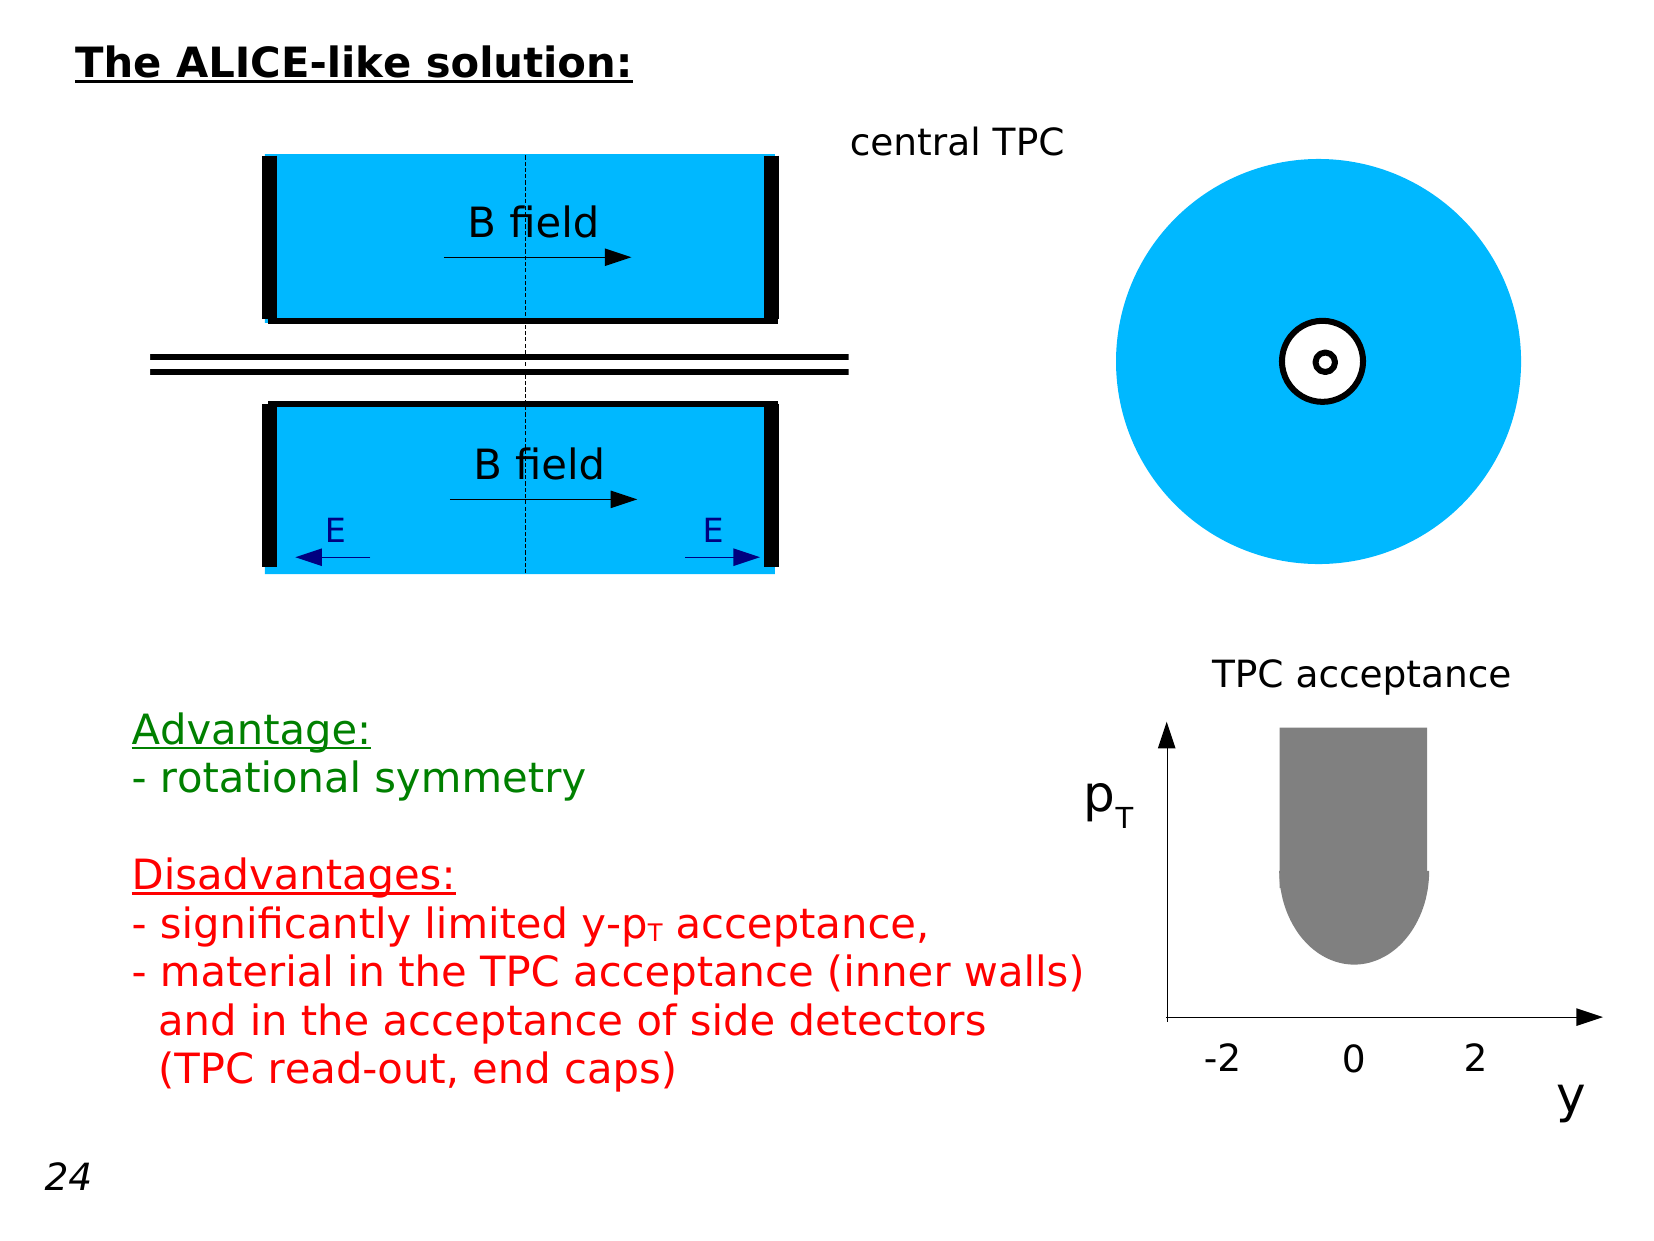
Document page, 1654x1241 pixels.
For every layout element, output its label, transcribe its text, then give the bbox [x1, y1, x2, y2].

text_box [1116, 158, 1522, 565]
text_box [264, 154, 775, 318]
text_box E [702, 511, 735, 551]
text_box [264, 407, 775, 575]
text_box E [324, 511, 357, 551]
text_box 0 [1341, 1038, 1366, 1082]
text_box The ALICE-like solution: [75, 38, 676, 88]
text_box B field [473, 440, 632, 490]
text_box [75, 319, 924, 405]
text_box B field [467, 198, 627, 248]
text_box central TPC [850, 120, 1065, 165]
text_box pT [1099, 765, 1134, 835]
text_box [1279, 727, 1430, 965]
text_box y [1555, 1065, 1586, 1124]
text_box Advantage: - rotational symmetry Disadvantages: - significantly limited y-pT acceptance, - material in the TPC acceptance (inner walls) and in the acceptance of side detectors (TPC read-out, end caps) [131, 705, 1099, 1156]
text_box -2 [1203, 1036, 1242, 1081]
text_box 2 [1463, 1036, 1488, 1081]
text_box TPC acceptance [1212, 652, 1512, 697]
